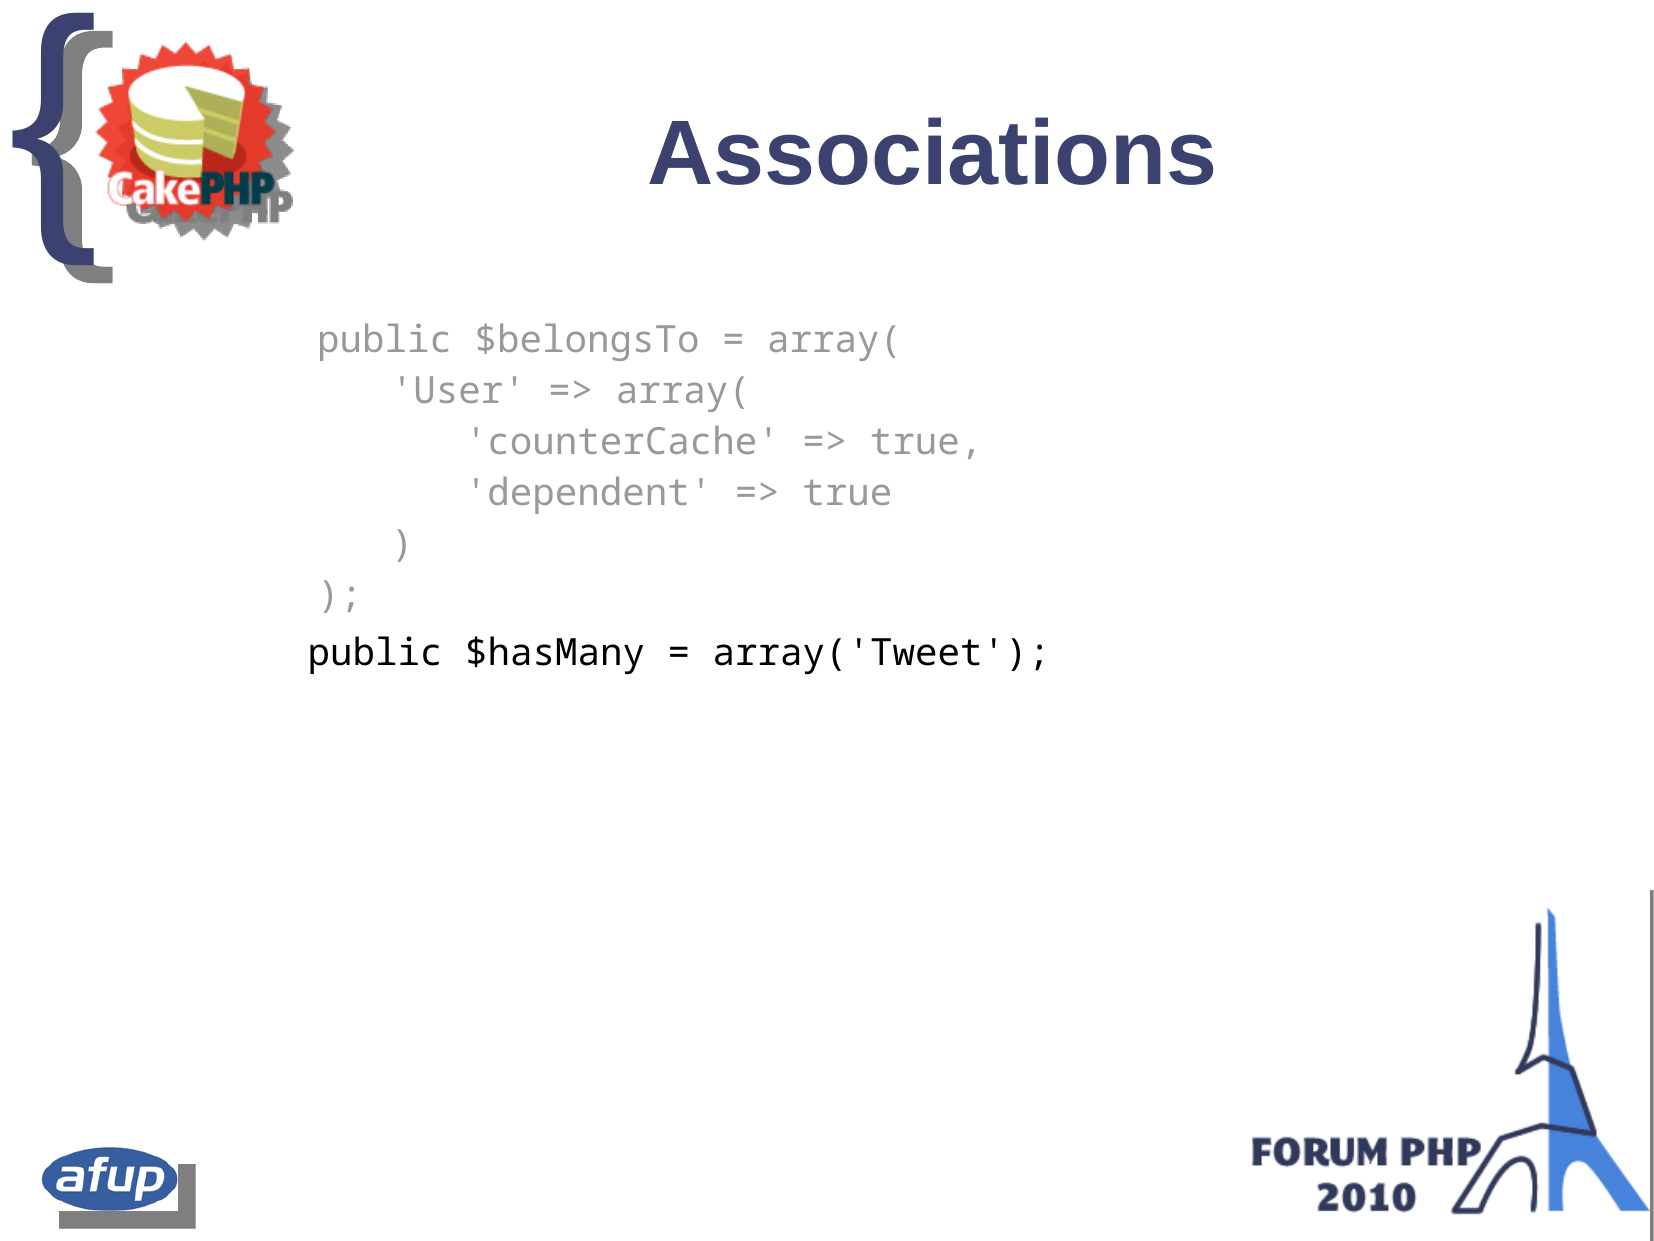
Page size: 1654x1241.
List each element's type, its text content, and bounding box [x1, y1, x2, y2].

title Associations [295, 56, 1571, 250]
text_box public $belongsTo = array( 'User' => array( 'counterCache' => true, 'dependent' => true ) ); [228, 305, 998, 582]
text_box public $hasMany = array('Tweet'); [219, 617, 1371, 677]
picture [1240, 872, 1650, 1241]
picture [41, 1146, 178, 1211]
picture [88, 35, 284, 231]
